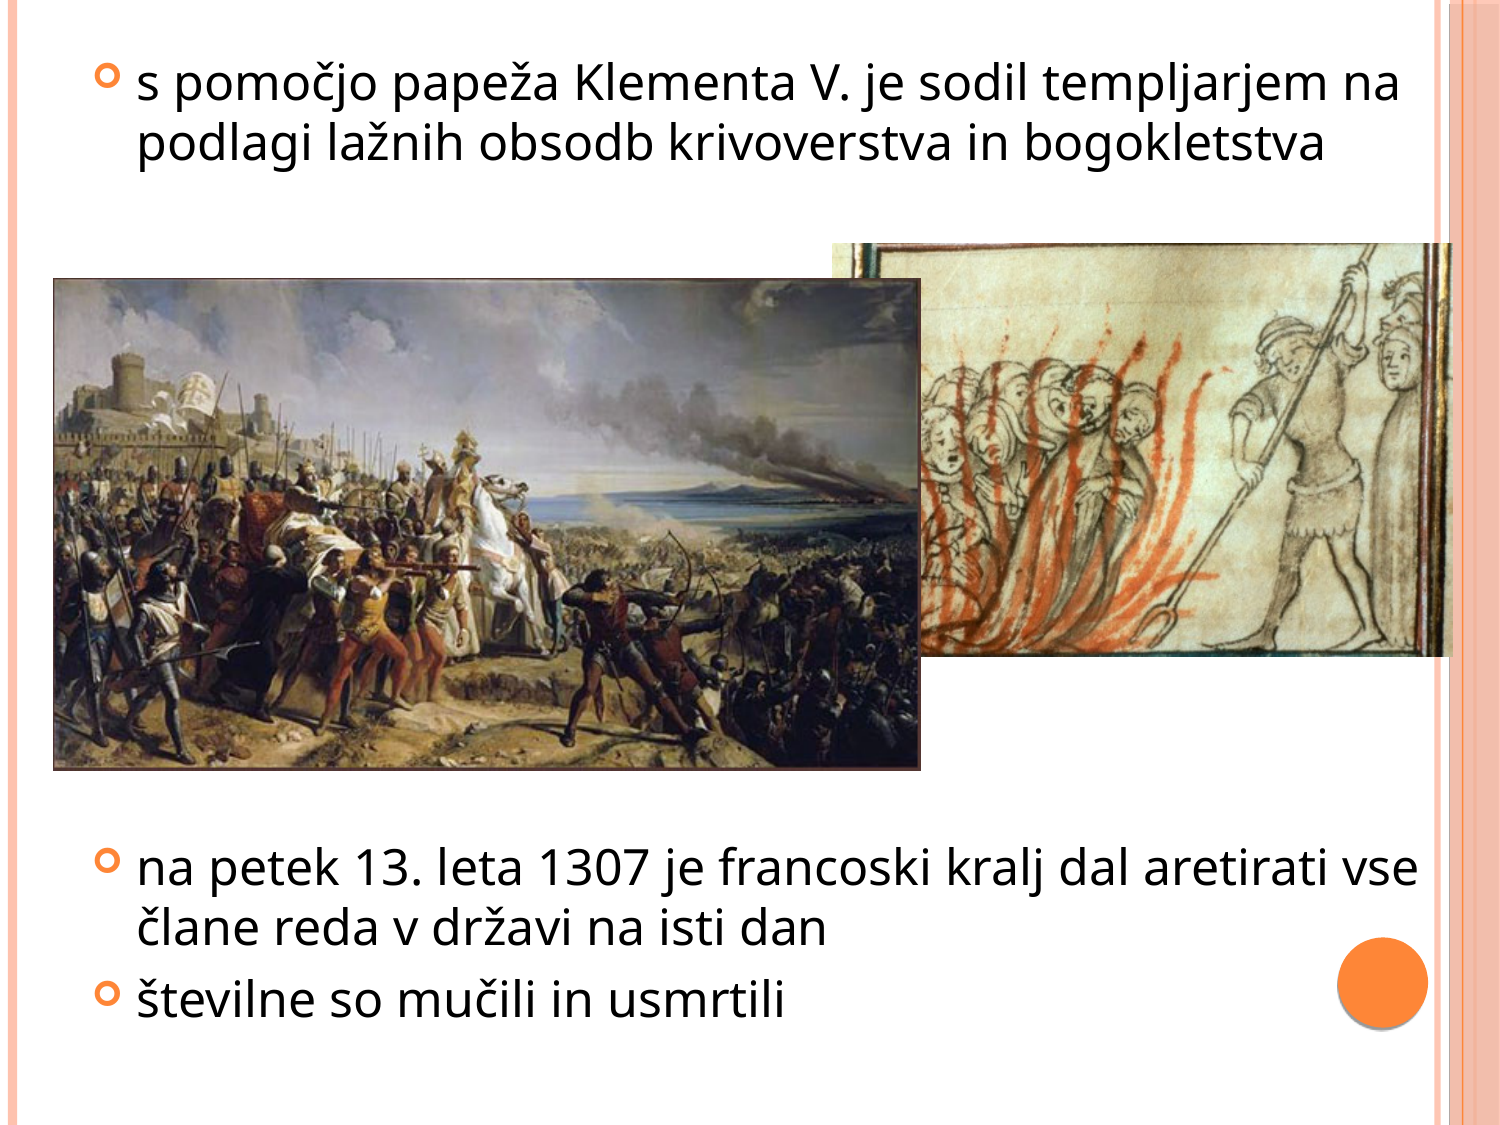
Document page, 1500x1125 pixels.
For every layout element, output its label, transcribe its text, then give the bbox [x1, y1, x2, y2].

picture [53, 243, 1453, 772]
list s pomočjo papeža Klementa V. je sodil templjarjem na podlagi lažnih obsodb krivoverstva in bogokletstva na petek 13. leta 1307 je francoski kralj dal aretirati vse člane reda v državi na isti dan številne so mučili in usmrtili [76, 42, 1437, 278]
list s pomočjo papeža Klementa V. je sodil templjarjem na podlagi lažnih obsodb krivoverstva in bogokletstva na petek 13. leta 1307 je francoski kralj dal aretirati vse člane reda v državi na isti dan številne so mučili in usmrtili [76, 657, 1437, 1047]
